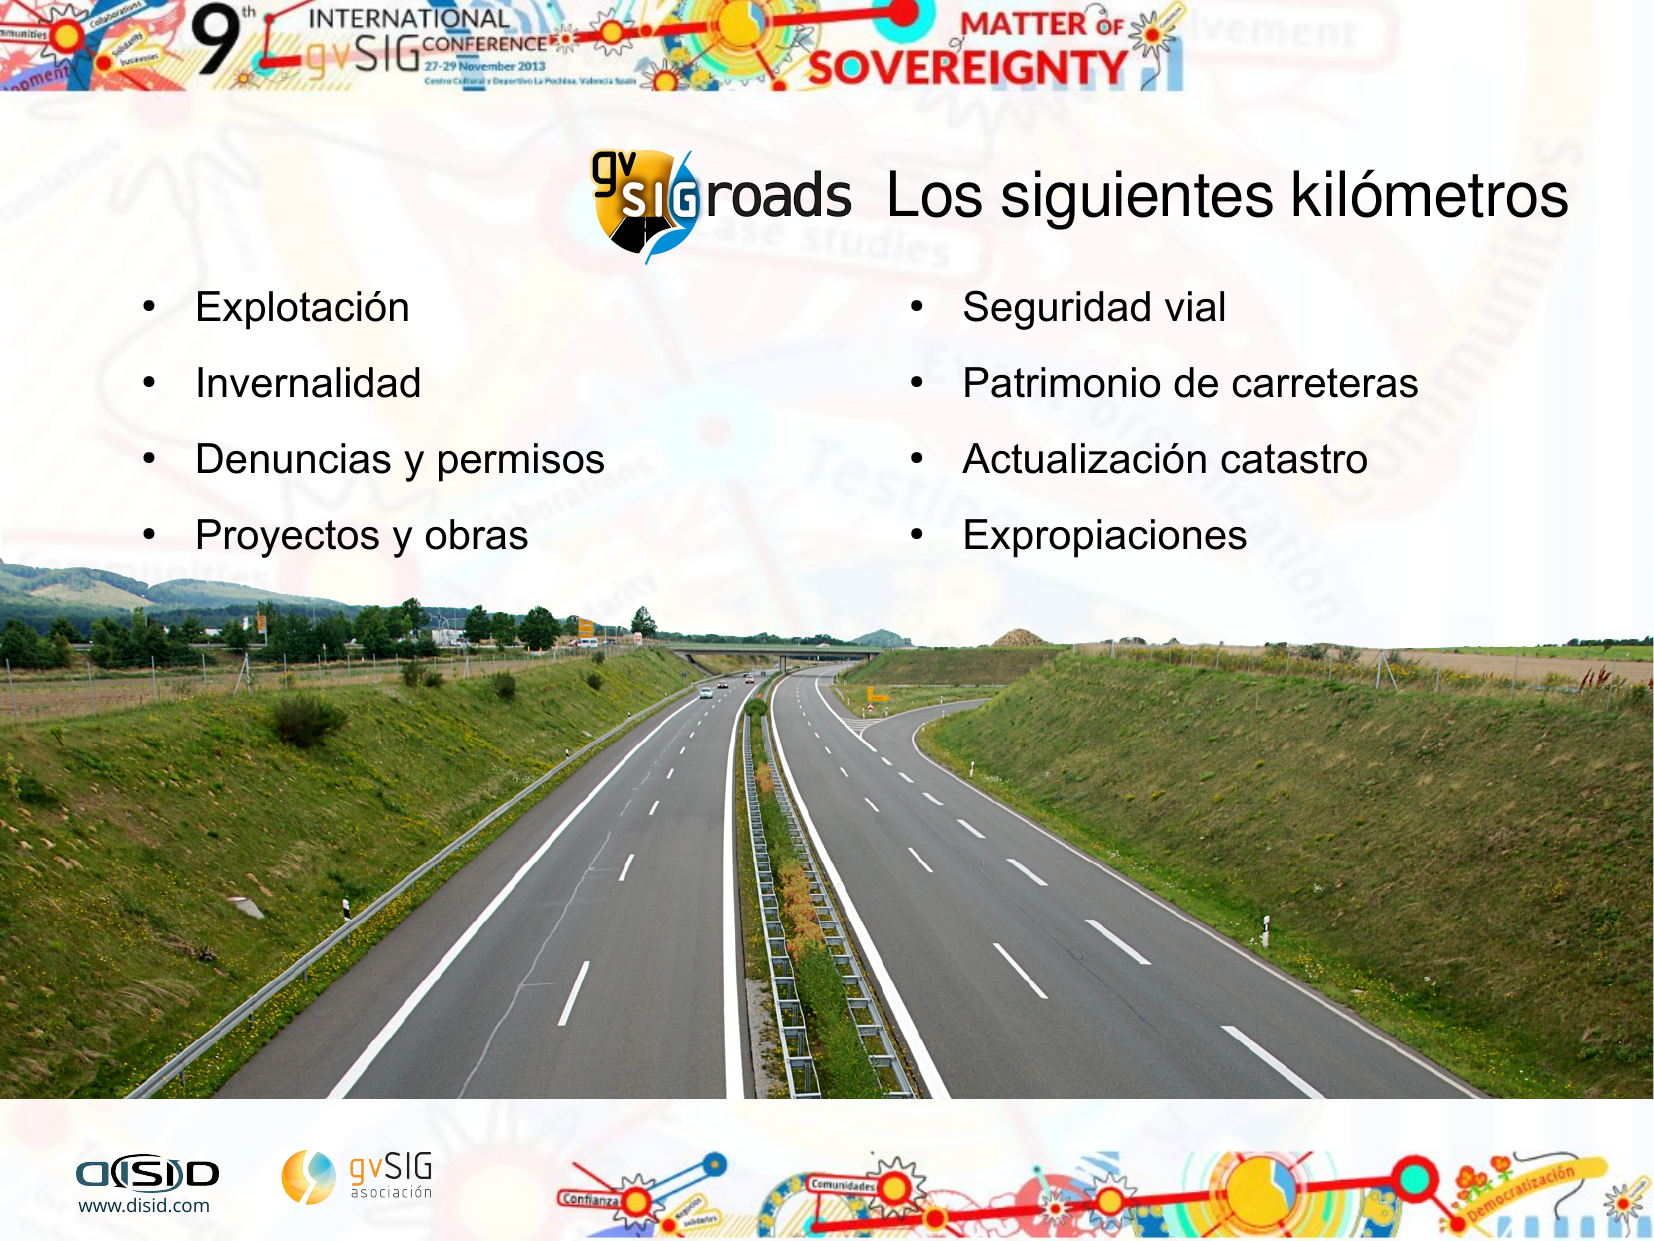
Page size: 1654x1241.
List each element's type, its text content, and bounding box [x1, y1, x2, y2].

list Seguridad vial Patrimonio de carreteras Actualización catastro Expropiaciones [891, 283, 1554, 650]
picture [0, 0, 1654, 1241]
list Explotación Invernalidad Denuncias y permisos Proyectos y obras [124, 283, 786, 650]
title Los siguientes kilómetros [82, 90, 1571, 298]
